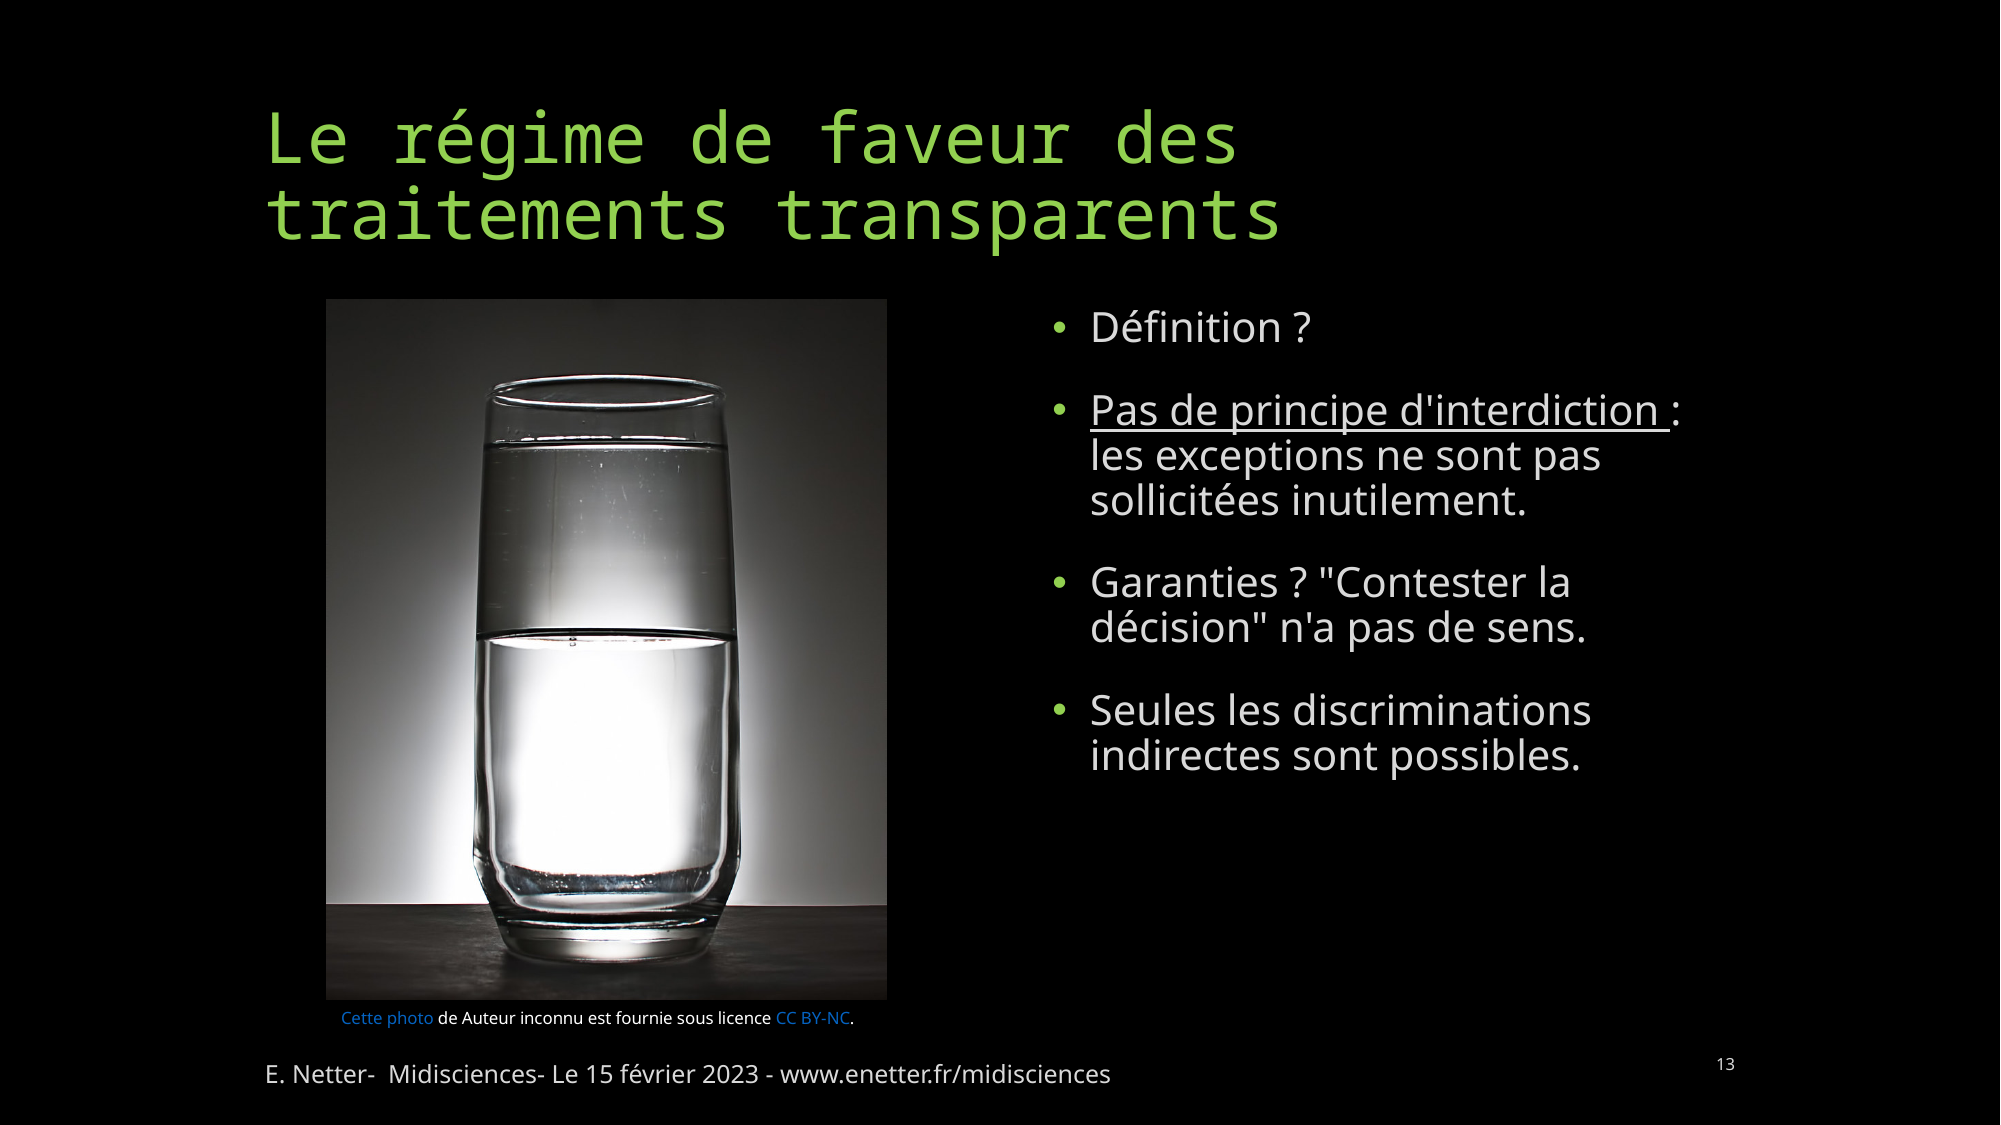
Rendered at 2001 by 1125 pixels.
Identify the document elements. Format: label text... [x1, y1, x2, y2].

list Définition ? Pas de principe d'interdiction : les exceptions ne sont pas sollicitées inutilement. Garanties ? "Contester la décision" n'a pas de sens. Seules les discriminations indirectes sont possibles. [1037, 299, 1750, 1000]
title Le régime de faveur des traitements transparents [249, 75, 1750, 263]
picture [326, 299, 887, 999]
text_box Cette photo de Auteur inconnu est fournie sous licence CC BY-NC. [325, 999, 887, 1052]
slide_number <numéro> [1612, 1043, 1750, 1086]
footer E. Netter- Midisciences- Le 15 février 2023 - www.enetter.fr/midisciences [249, 1052, 1379, 1095]
